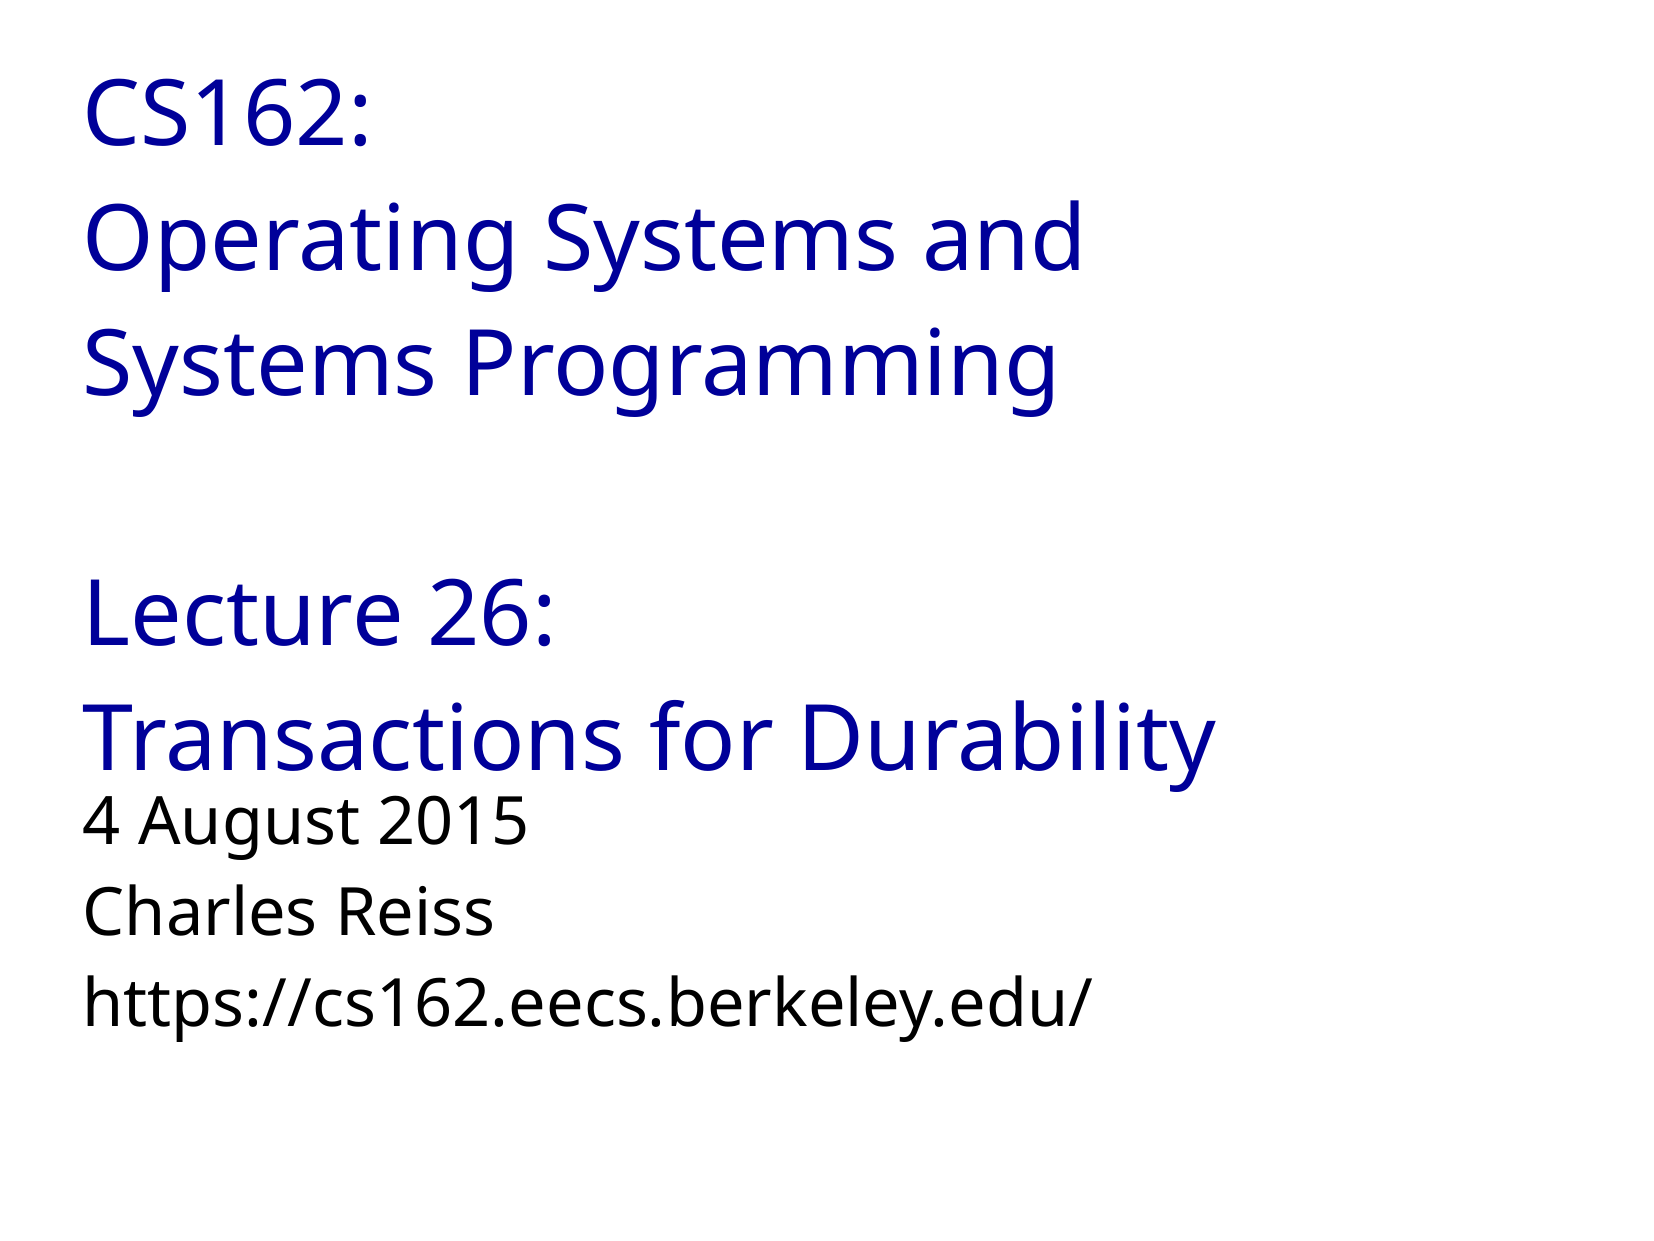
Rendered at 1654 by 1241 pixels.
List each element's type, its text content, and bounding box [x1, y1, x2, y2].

title CS162: Operating Systems and Systems Programming Lecture 26: Transactions for Durability [82, 67, 1636, 777]
subtitle 4 August 2015 Charles Reiss https://cs162.eecs.berkeley.edu/ [82, 797, 1571, 1022]
